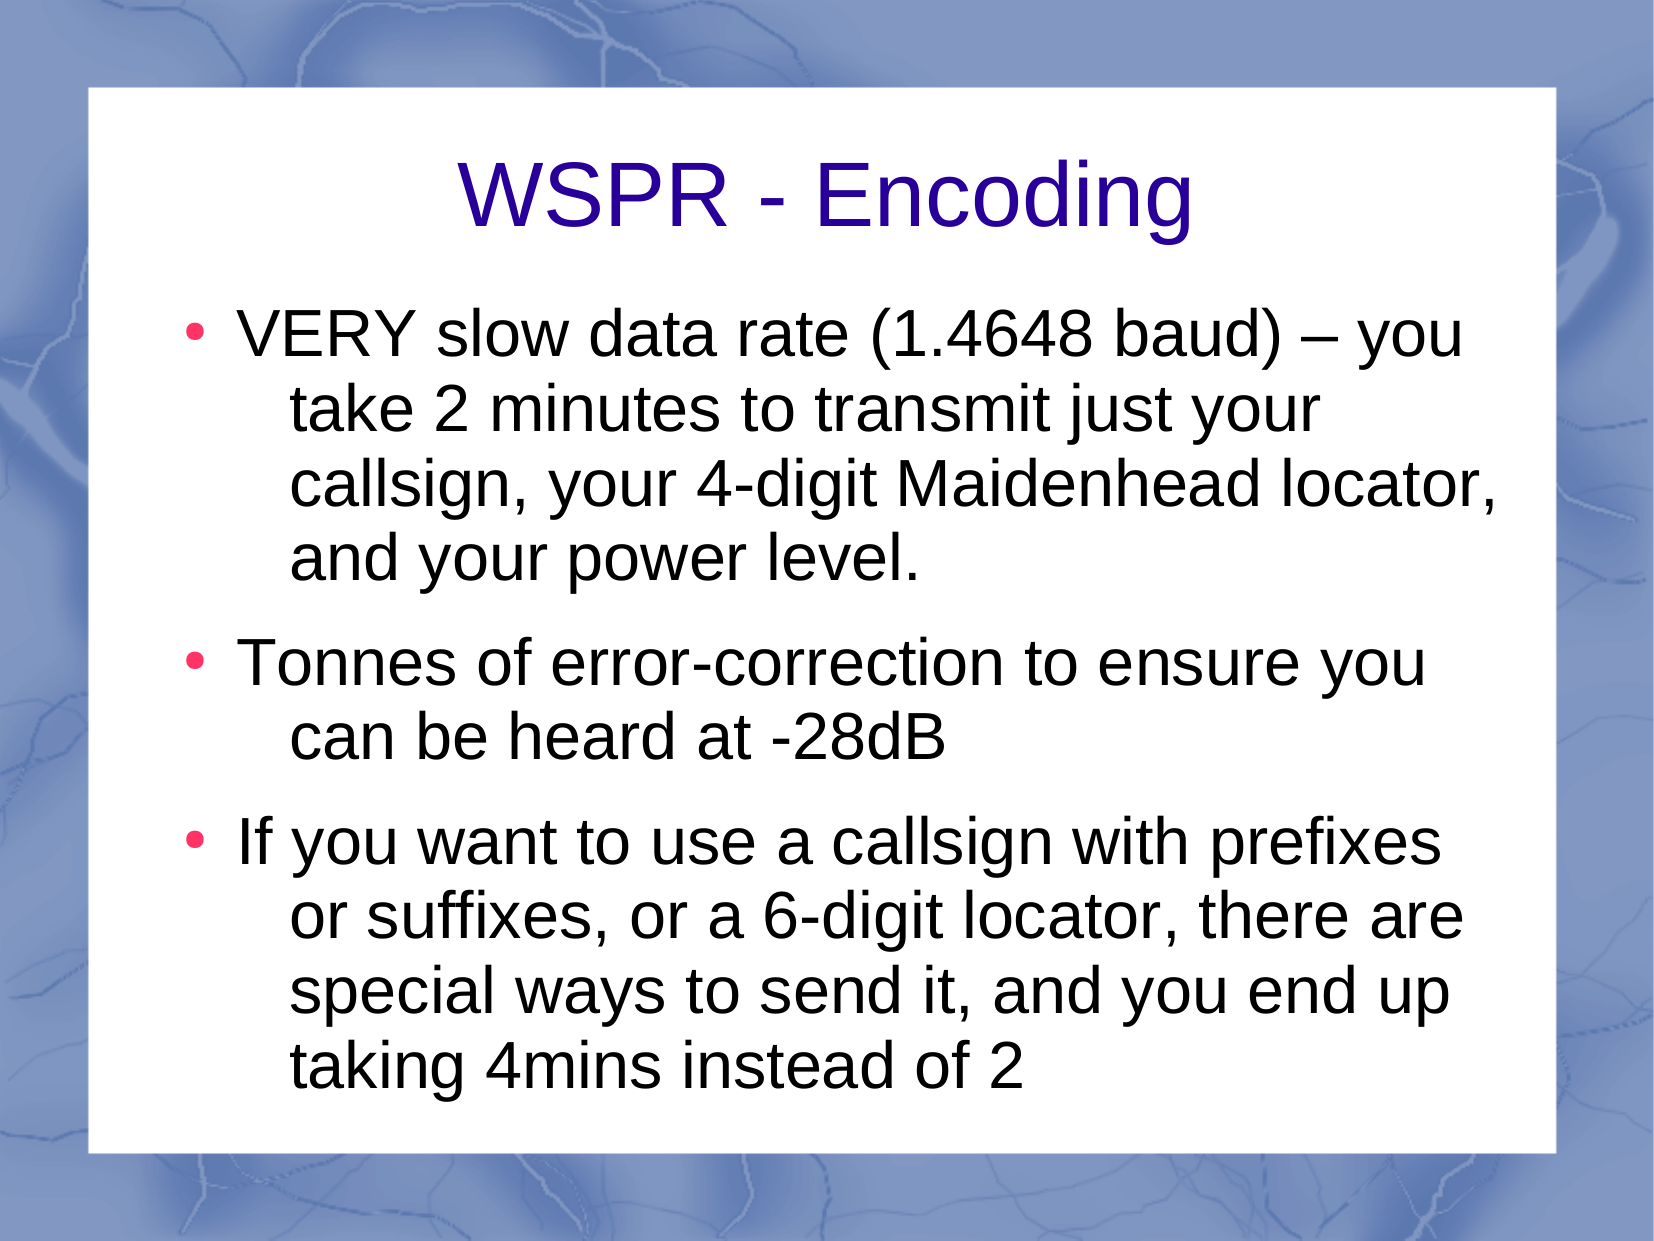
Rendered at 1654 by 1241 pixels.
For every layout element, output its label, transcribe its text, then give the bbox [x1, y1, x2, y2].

title WSPR - Encoding [118, 98, 1536, 291]
picture [0, 0, 1654, 1241]
list VERY slow data rate (1.4648 baud) – you take 2 minutes to transmit just your callsign, your 4-digit Maidenhead locator, and your power level. Tonnes of error-correction to ensure you can be heard at -28dB If you want to use a callsign with prefixes or suffixes, or a 6-digit locator, there are special ways to send it, and you end up taking 4mins instead of 2 [147, 296, 1506, 1101]
